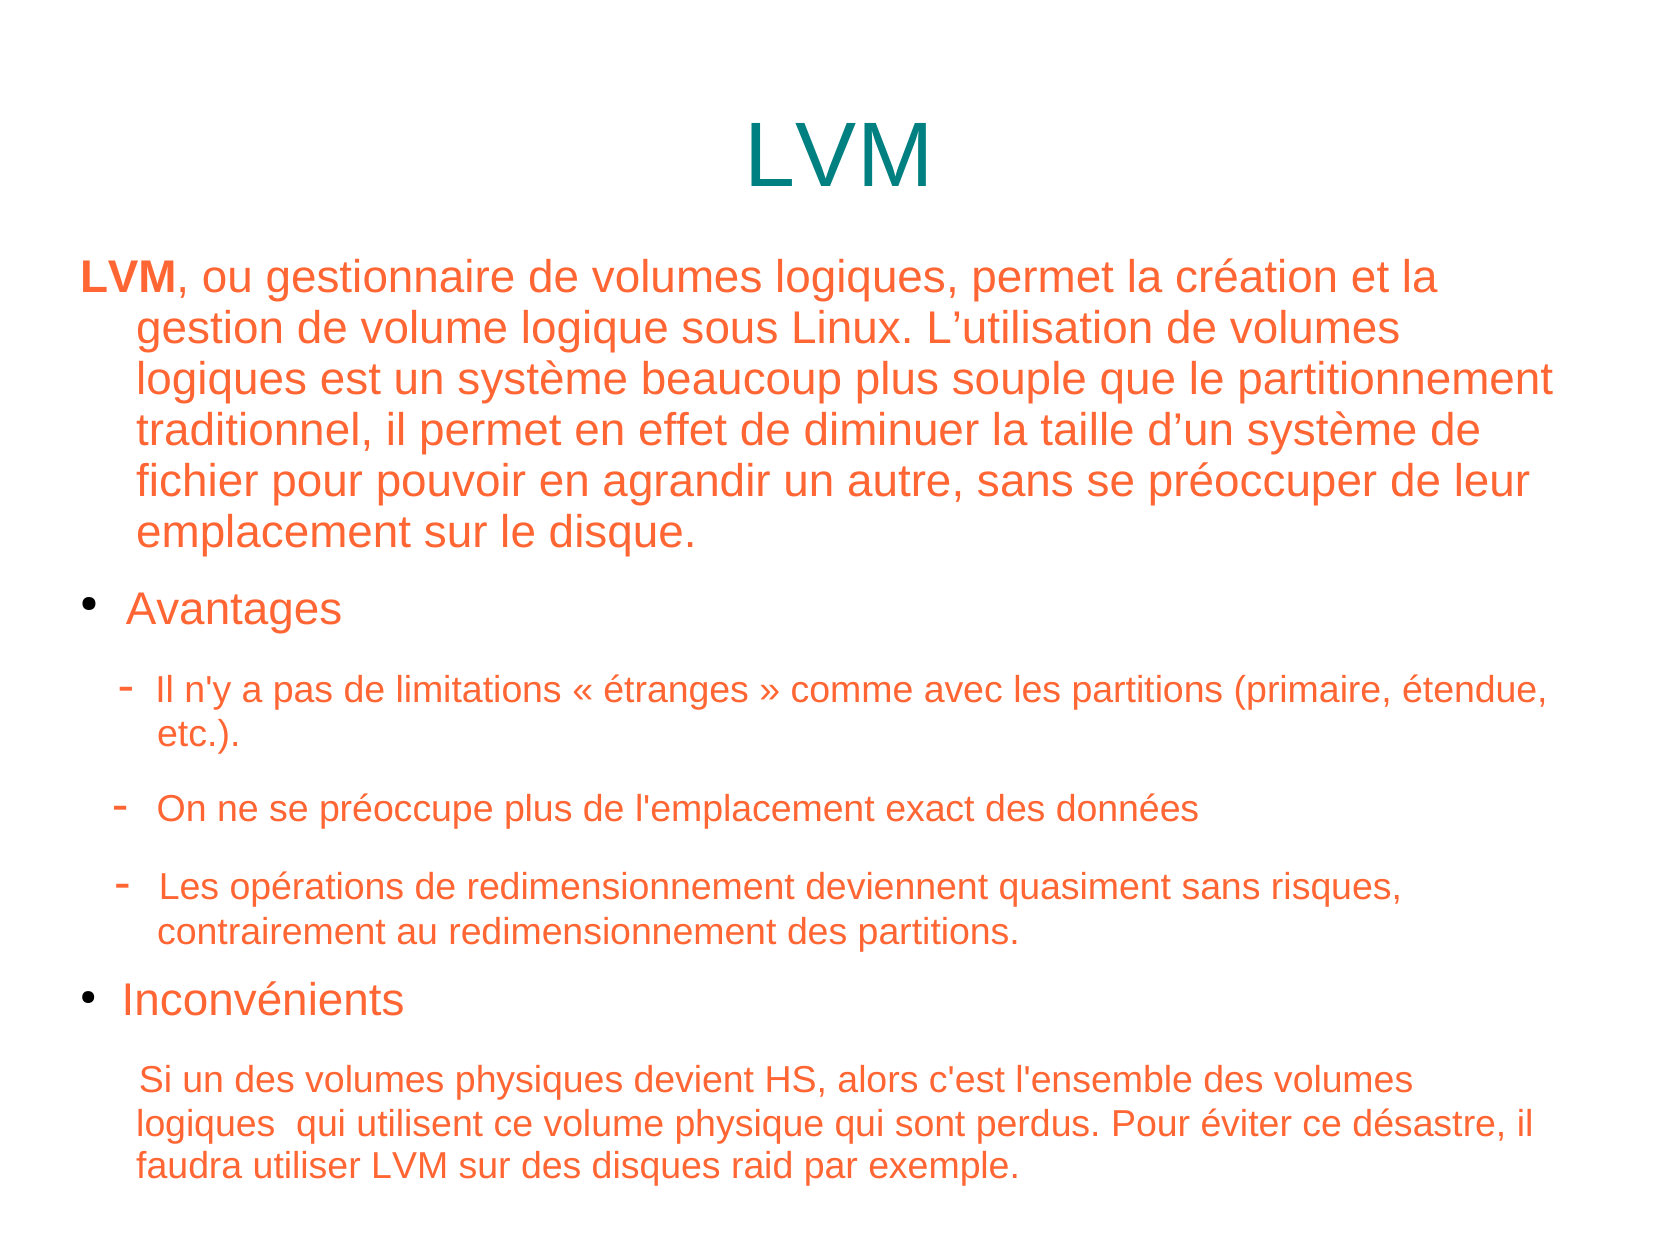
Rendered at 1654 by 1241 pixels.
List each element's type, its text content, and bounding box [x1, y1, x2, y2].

list LVM, ou gestionnaire de volumes logiques, permet la création et la gestion de volume logique sous Linux. L’utilisation de volumes logiques est un système beaucoup plus souple que le partitionnement traditionnel, il permet en effet de diminuer la taille d’un système de fichier pour pouvoir en agrandir un autre, sans se préoccuper de leur emplacement sur le disque. Avantages - Il n'y a pas de limitations « étranges » comme avec les partitions (primaire, étendue, etc.). - On ne se préoccupe plus de l'emplacement exact des données - Les opérations de redimensionnement deviennent quasiment sans risques, contrairement au redimensionnement des partitions. Inconvénients Si un des volumes physiques devient HS, alors c'est l'ensemble des volumes logiques qui utilisent ce volume physique qui sont perdus. Pour éviter ce désastre, il faudra utiliser LVM sur des disques raid par exemple. [79, 247, 1568, 1241]
title LVM [82, 49, 1571, 257]
